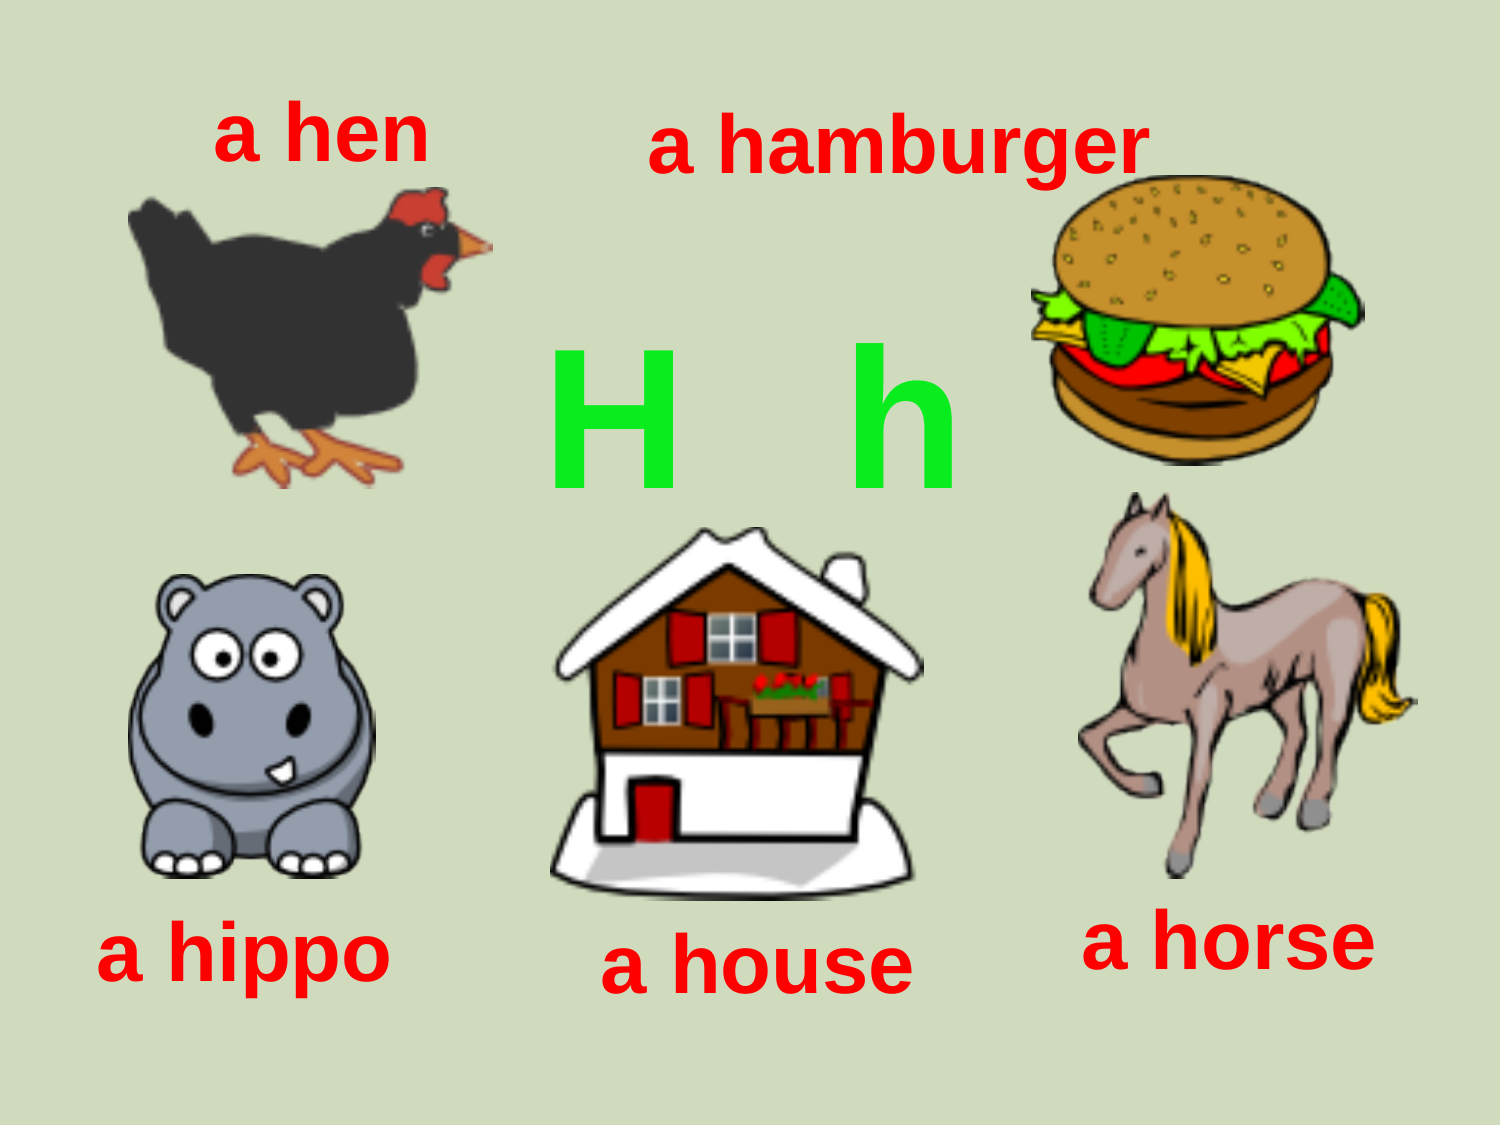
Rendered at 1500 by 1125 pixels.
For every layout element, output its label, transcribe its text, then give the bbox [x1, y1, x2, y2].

picture [128, 187, 493, 490]
text_box a hippo [82, 890, 516, 1007]
text_box a horse [1066, 878, 1454, 995]
text_box H h [527, 281, 1278, 537]
picture [1078, 492, 1418, 878]
picture [550, 527, 924, 901]
text_box a house [585, 902, 997, 1018]
text_box a hamburger [632, 82, 1254, 198]
picture [1031, 175, 1365, 466]
text_box a hen [199, 70, 469, 186]
picture [128, 574, 376, 879]
